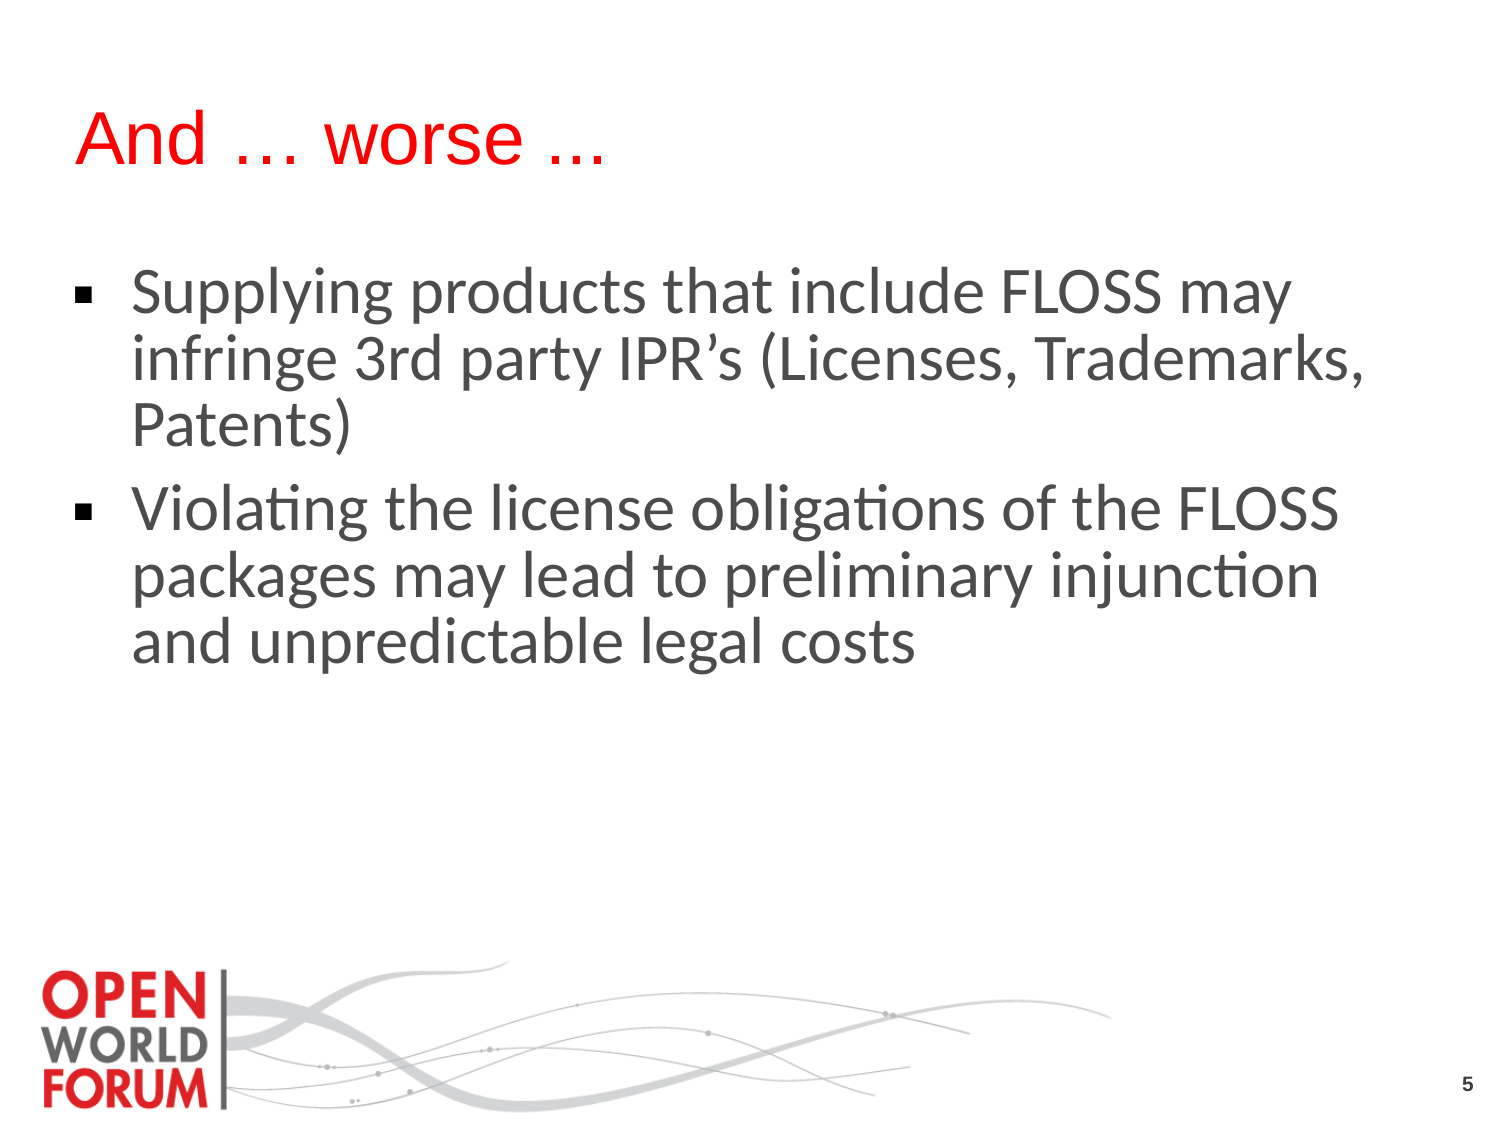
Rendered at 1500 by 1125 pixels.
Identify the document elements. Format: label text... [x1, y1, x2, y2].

list Supplying products that include FLOSS may infringe 3rd party IPR’s (Licenses, Trademarks, Patents) Violating the license obligations of the FLOSS packages may lead to preliminary injunction and unpredictable legal costs [75, 263, 1425, 1006]
picture [41, 957, 1112, 1119]
title And … worse ... [75, 44, 1425, 233]
